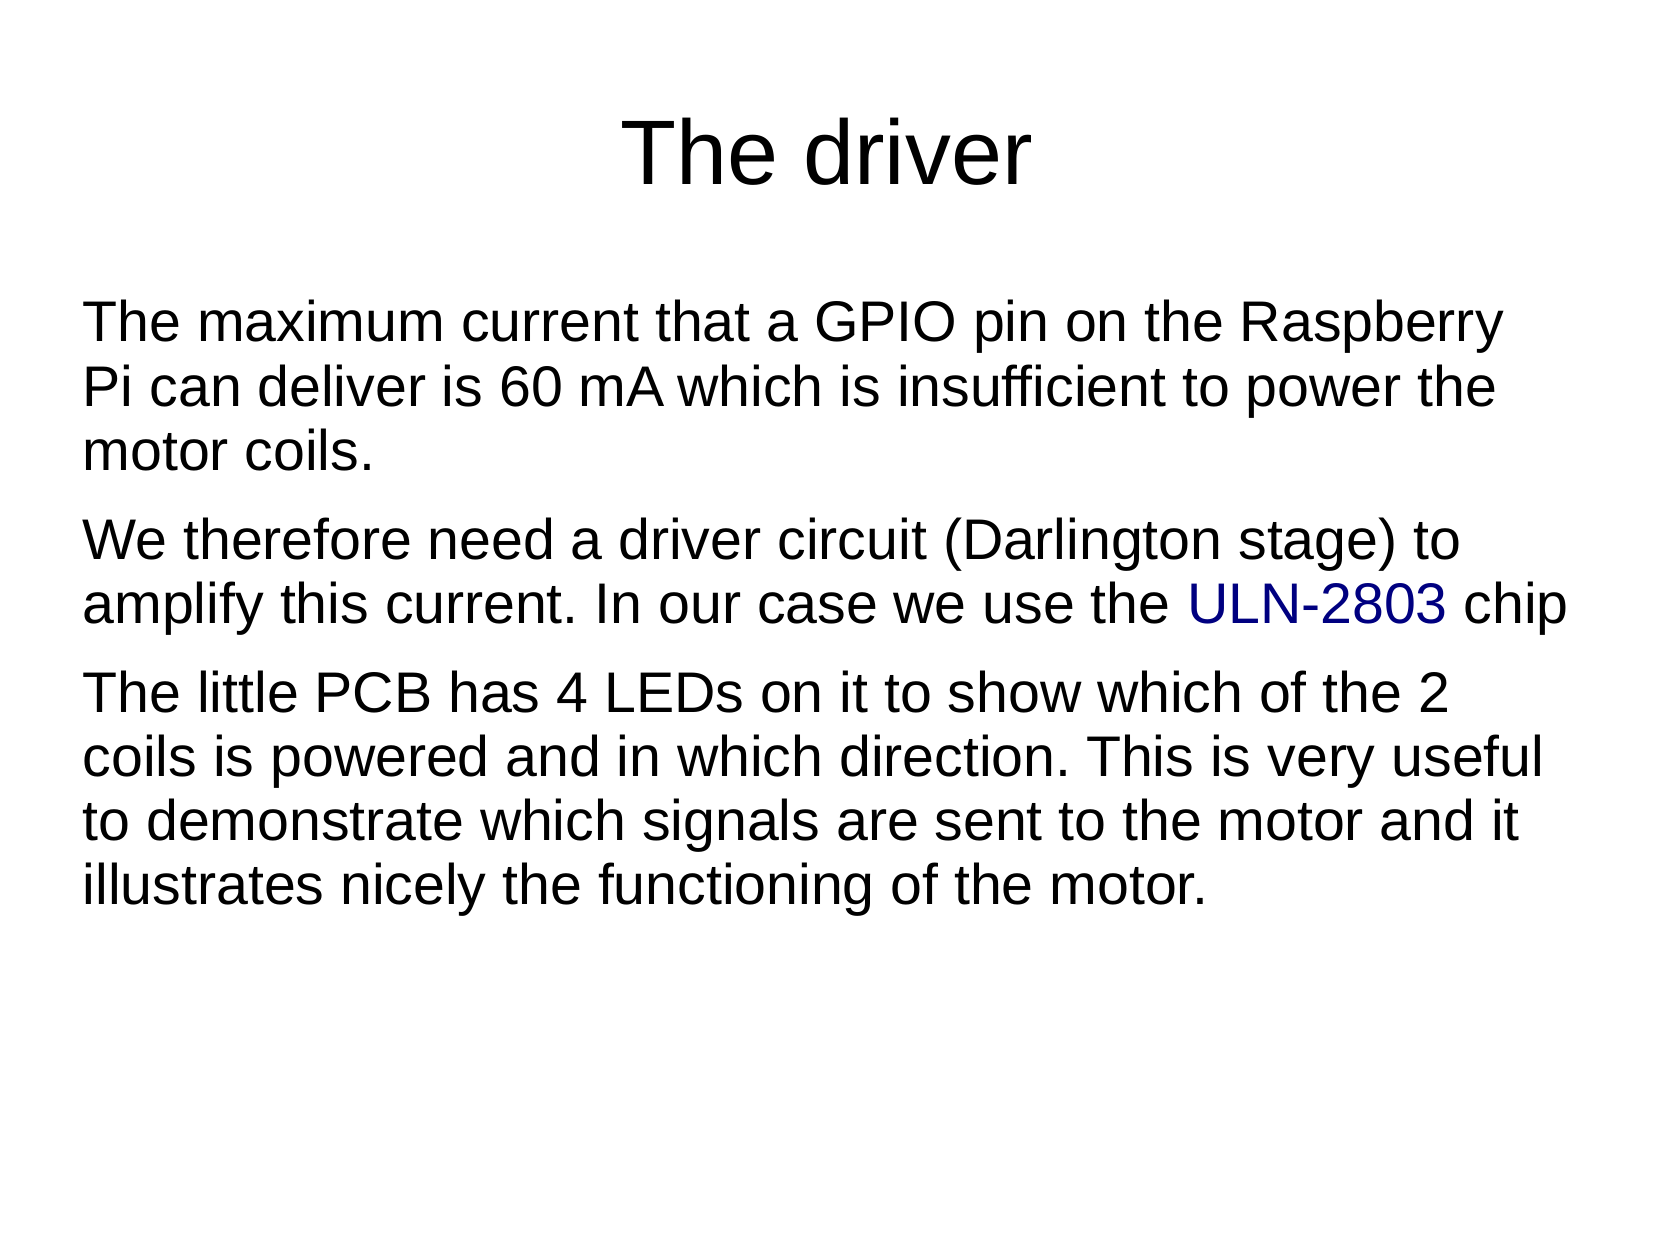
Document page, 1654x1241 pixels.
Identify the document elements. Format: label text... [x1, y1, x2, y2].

list The maximum current that a GPIO pin on the Raspberry Pi can deliver is 60 mA which is insufficient to power the motor coils. We therefore need a driver circuit (Darlington stage) to amplify this current. In our case we use the ULN-2803 chip The little PCB has 4 LEDs on it to show which of the 2 coils is powered and in which direction. This is very useful to demonstrate which signals are sent to the motor and it illustrates nicely the functioning of the motor. [82, 290, 1571, 1010]
title The driver [82, 49, 1571, 257]
